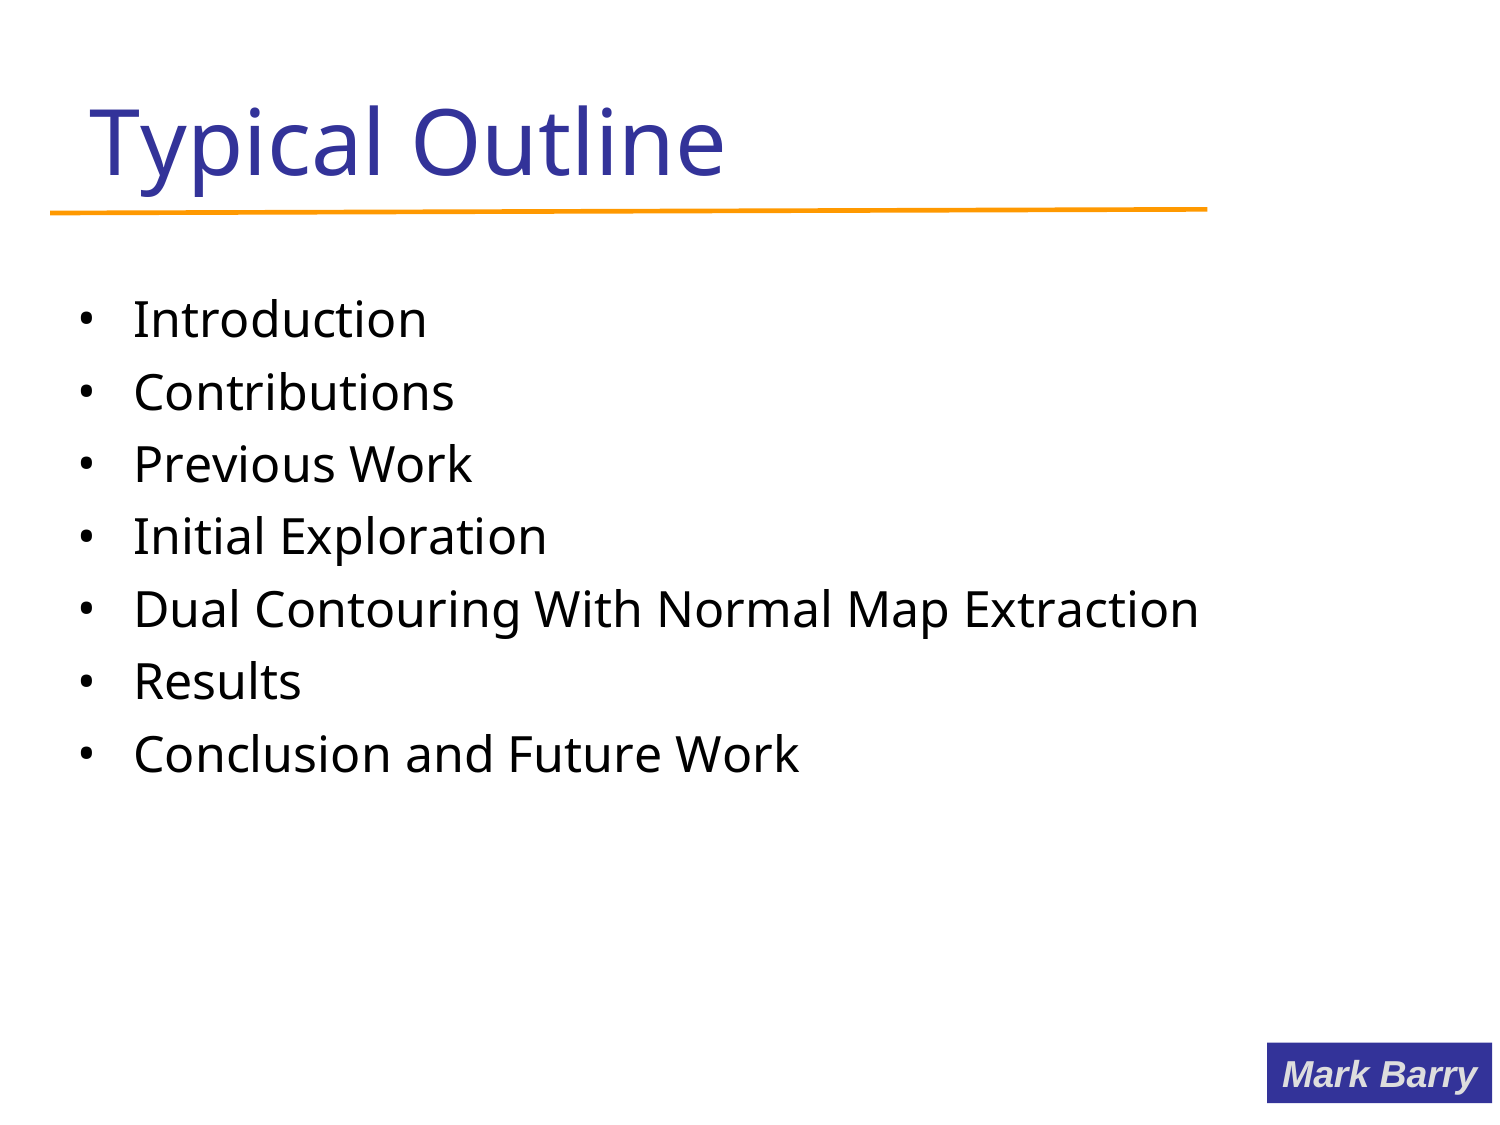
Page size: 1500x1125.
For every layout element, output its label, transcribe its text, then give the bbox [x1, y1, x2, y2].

title Typical Outline [75, 45, 1426, 233]
list Introduction Contributions Previous Work Initial Exploration Dual Contouring With Normal Map Extraction Results Conclusion and Future Work [62, 279, 1324, 1041]
text_box Mark Barry [1267, 1042, 1493, 1104]
